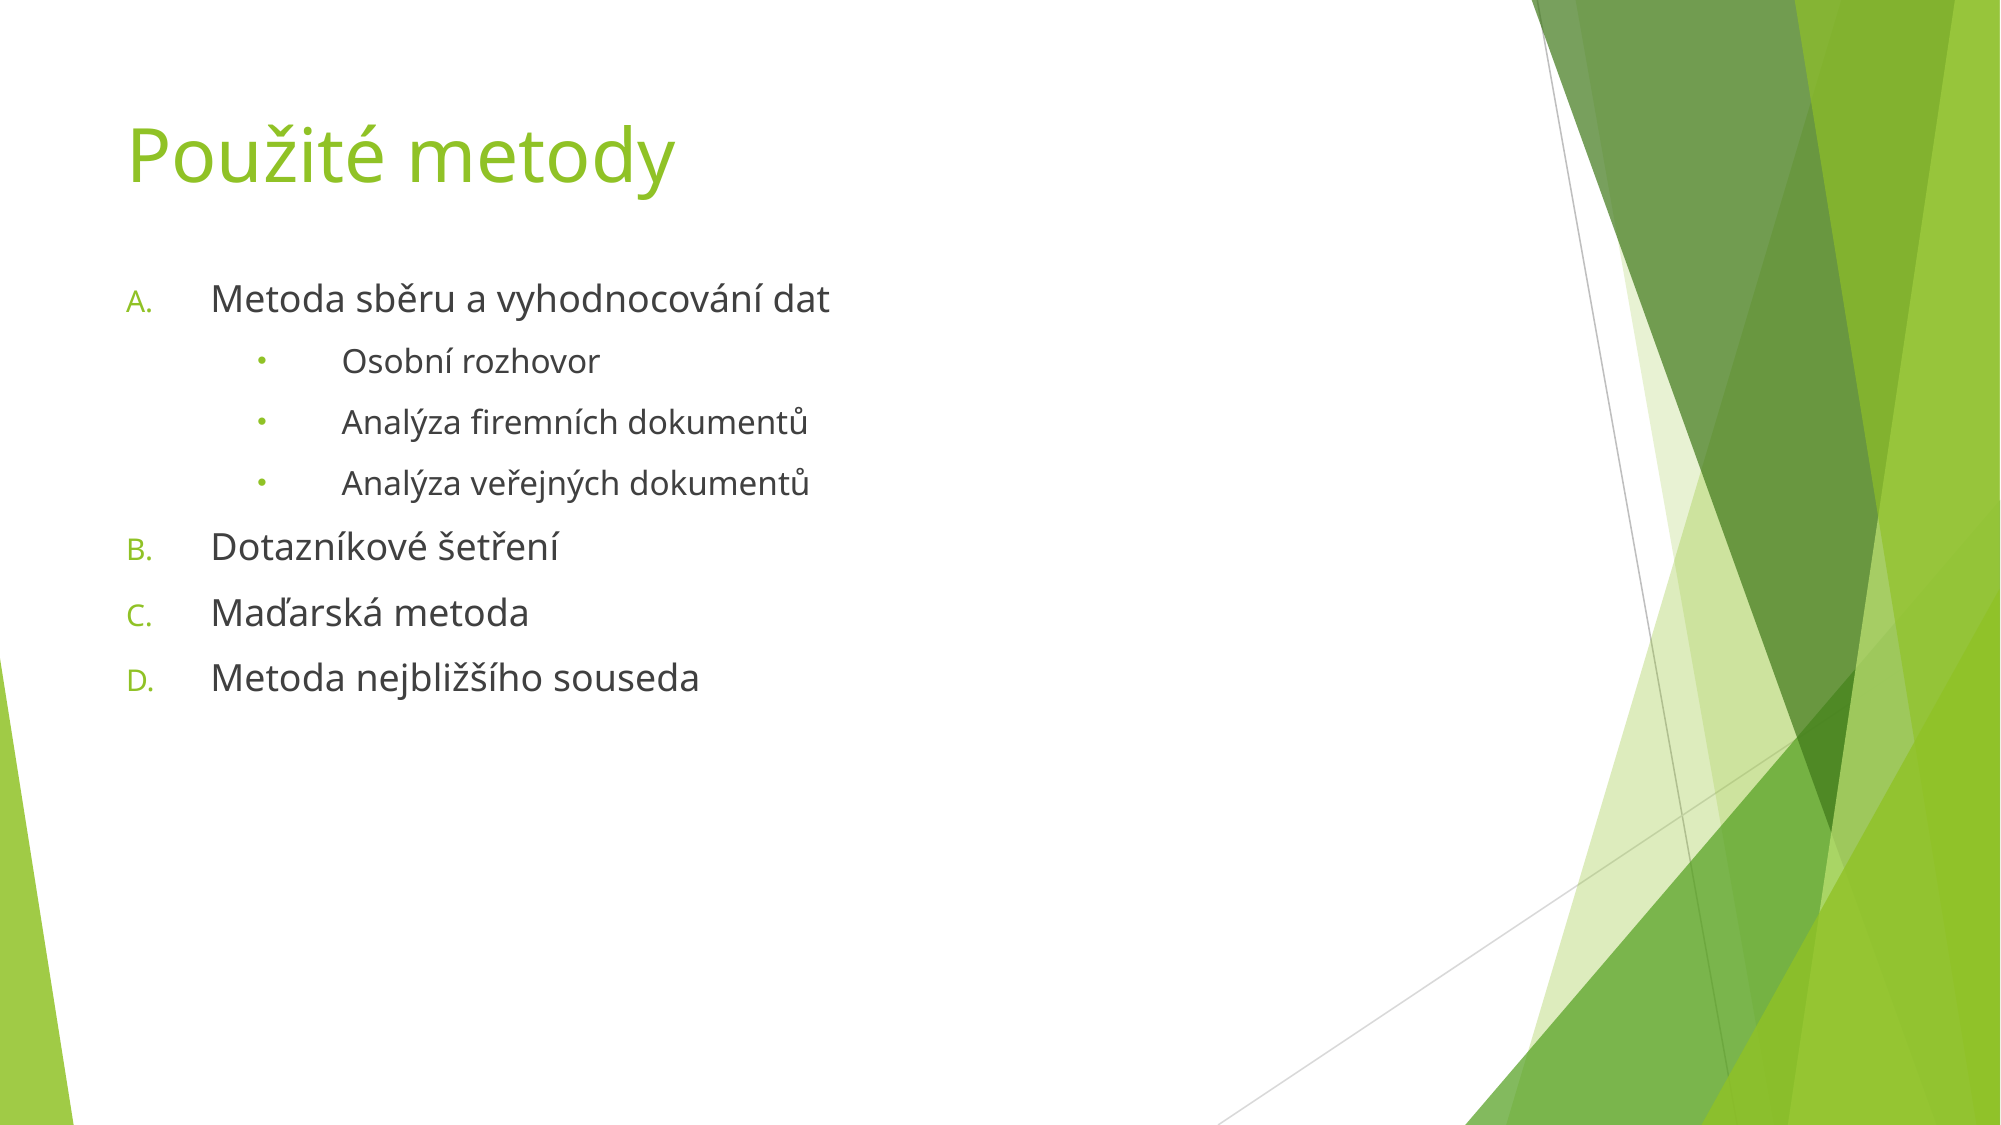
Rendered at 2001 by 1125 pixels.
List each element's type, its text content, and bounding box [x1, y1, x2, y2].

list Metoda sběru a vyhodnocování dat Osobní rozhovor Analýza firemních dokumentů Analýza veřejných dokumentů Dotazníkové šetření Maďarská metoda Metoda nejbližšího souseda [111, 267, 1522, 992]
title Použité metody [111, 99, 1522, 267]
